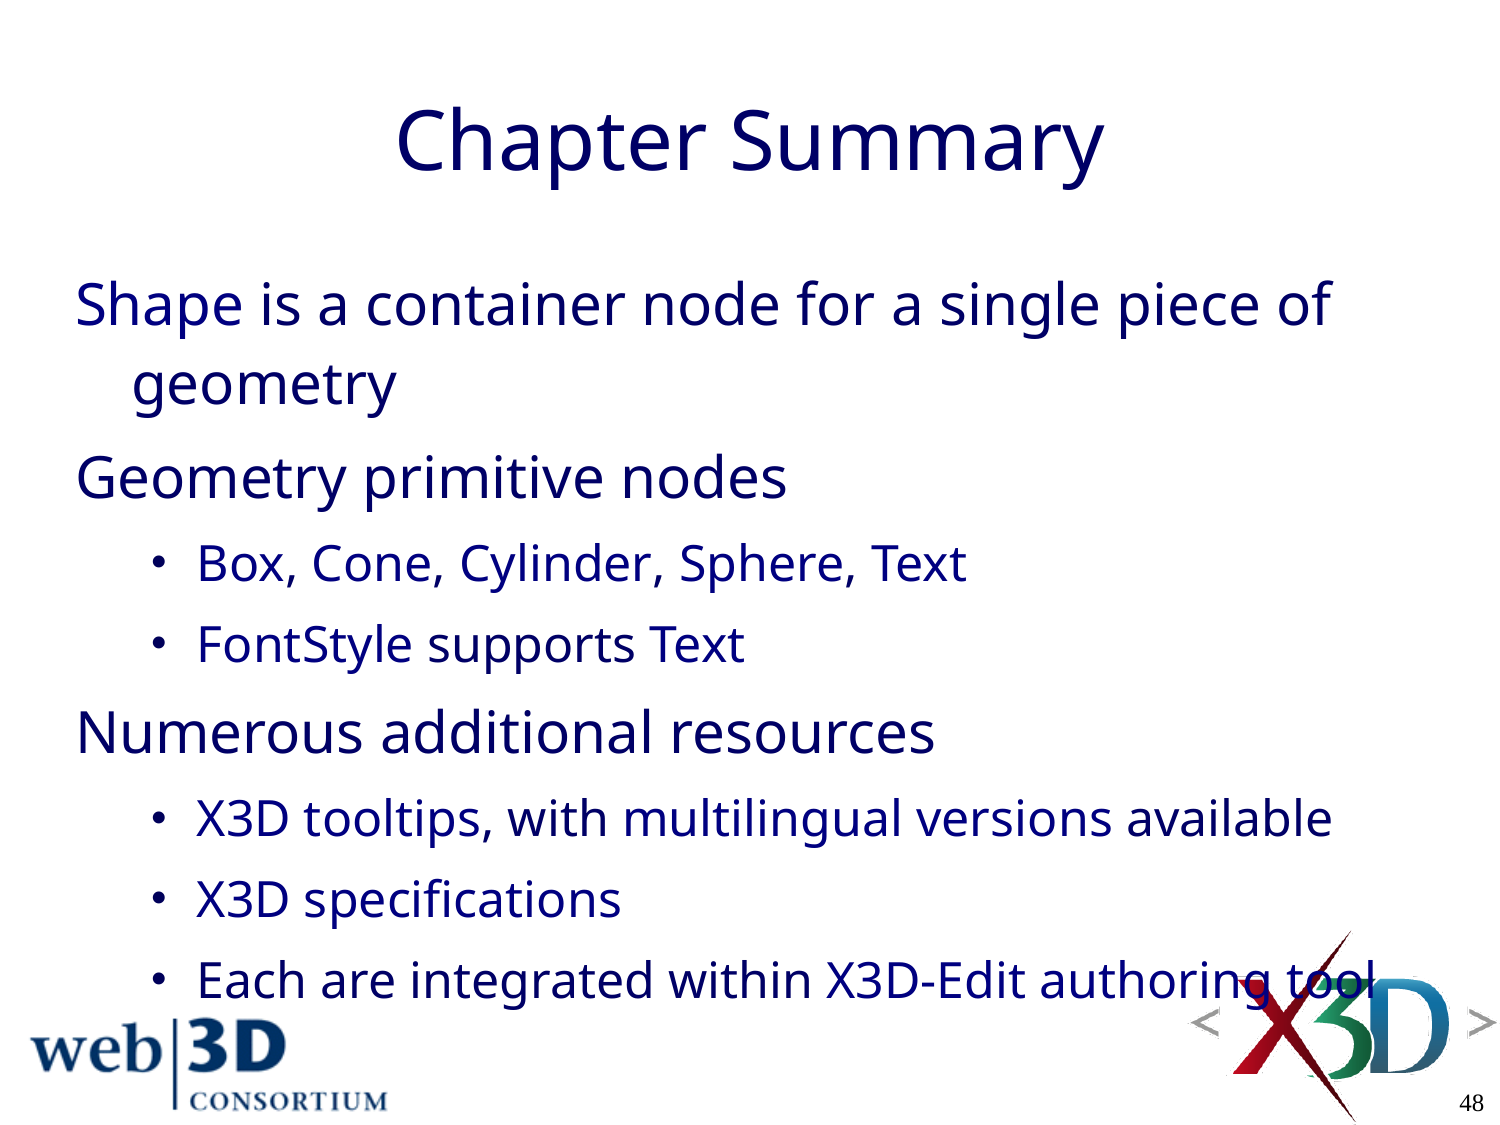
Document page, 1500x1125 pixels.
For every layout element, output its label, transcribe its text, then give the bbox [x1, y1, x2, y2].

picture [1187, 926, 1500, 1125]
picture [12, 1009, 413, 1121]
title Chapter Summary [112, 44, 1388, 232]
list Shape is a container node for a single piece of geometry Geometry primitive nodes Box, Cone, Cylinder, Sphere, Text FontStyle supports Text Numerous additional resources X3D tooltips, with multilingual versions available X3D specifications Each are integrated within X3D-Edit authoring tool [75, 263, 1425, 1006]
